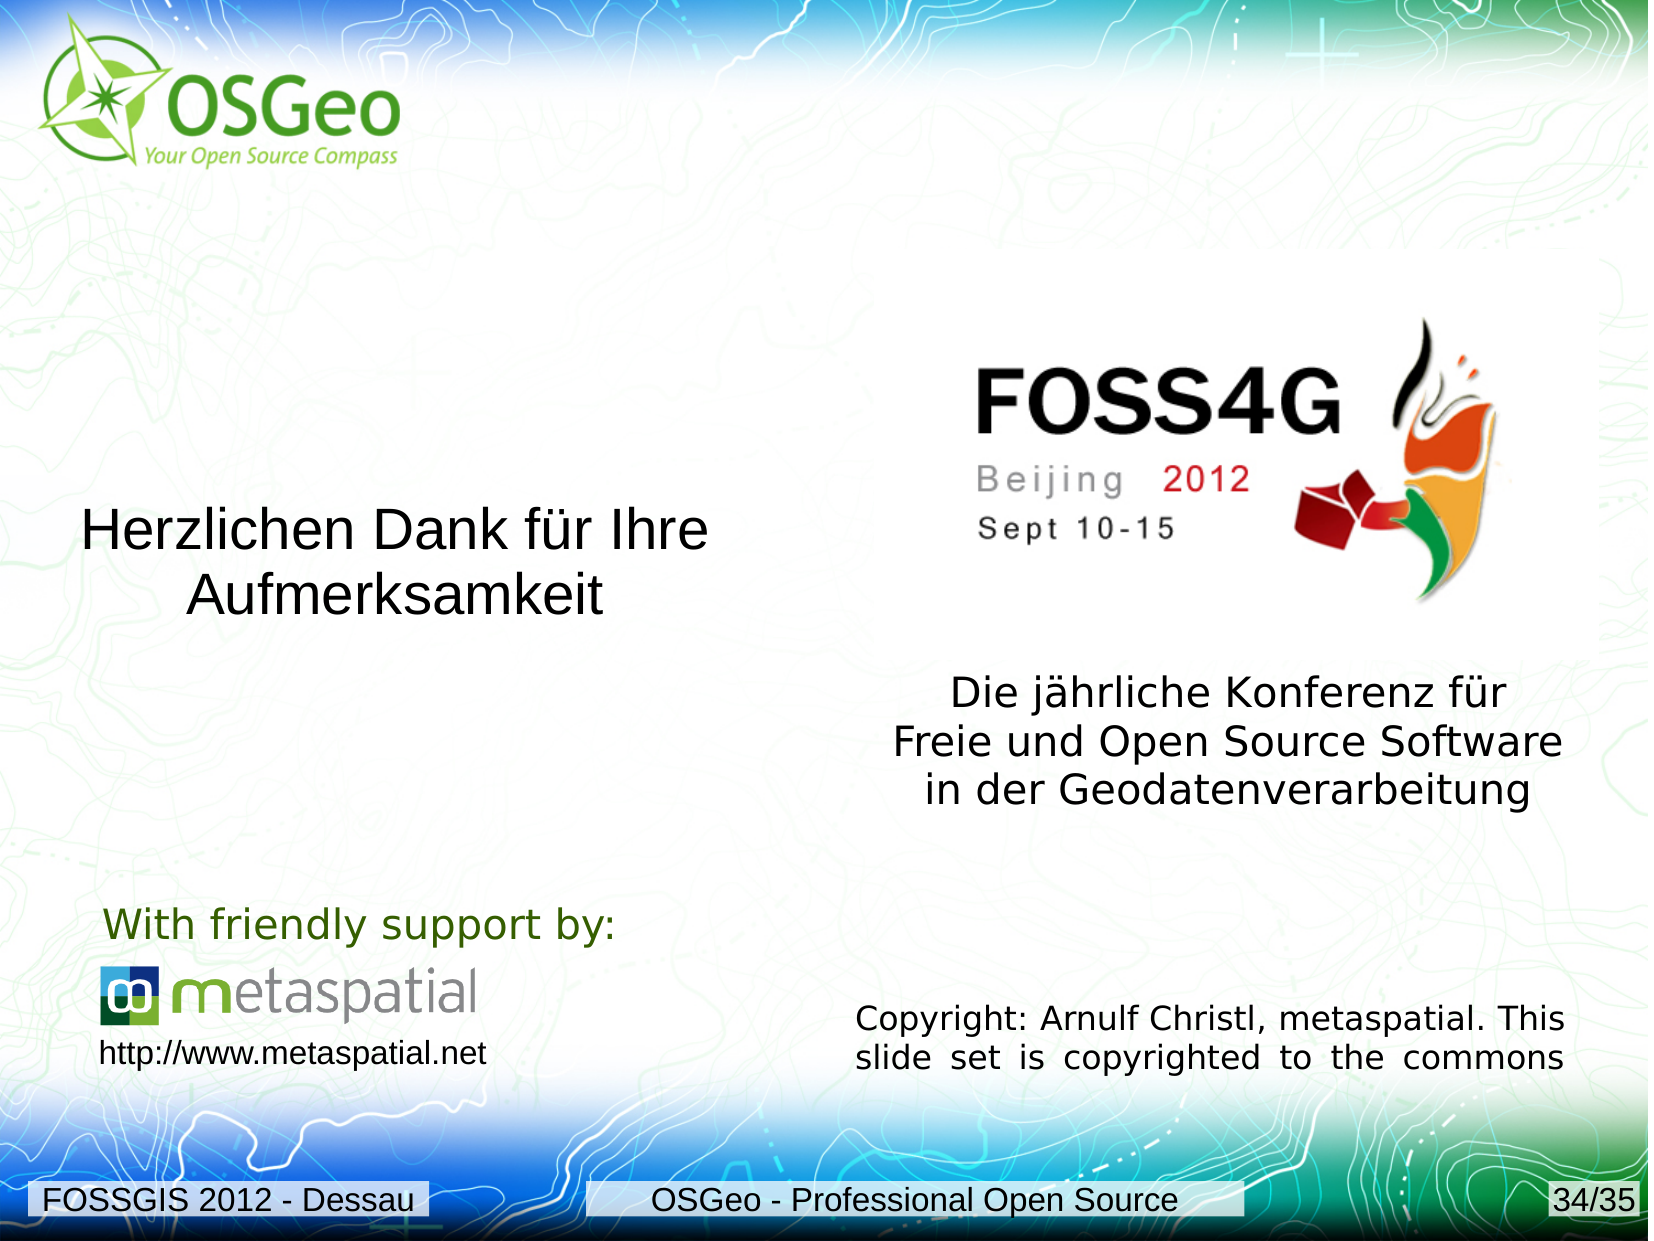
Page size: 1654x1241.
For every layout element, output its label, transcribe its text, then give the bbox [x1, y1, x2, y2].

text_box http://www.metaspatial.net [83, 1027, 763, 1089]
text_box Copyright: Arnulf Christl, metaspatial. This slide set is copyrighted to the commons [840, 992, 1581, 1124]
picture [0, 0, 1648, 1241]
text_box Die jährliche Konferenz für Freie und Open Source Software in der Geodatenverarbeitung [828, 560, 1628, 823]
title Herzlichen Dank für Ihre Aufmerksamkeit [59, 488, 732, 636]
text_box With friendly support by: [87, 893, 776, 967]
